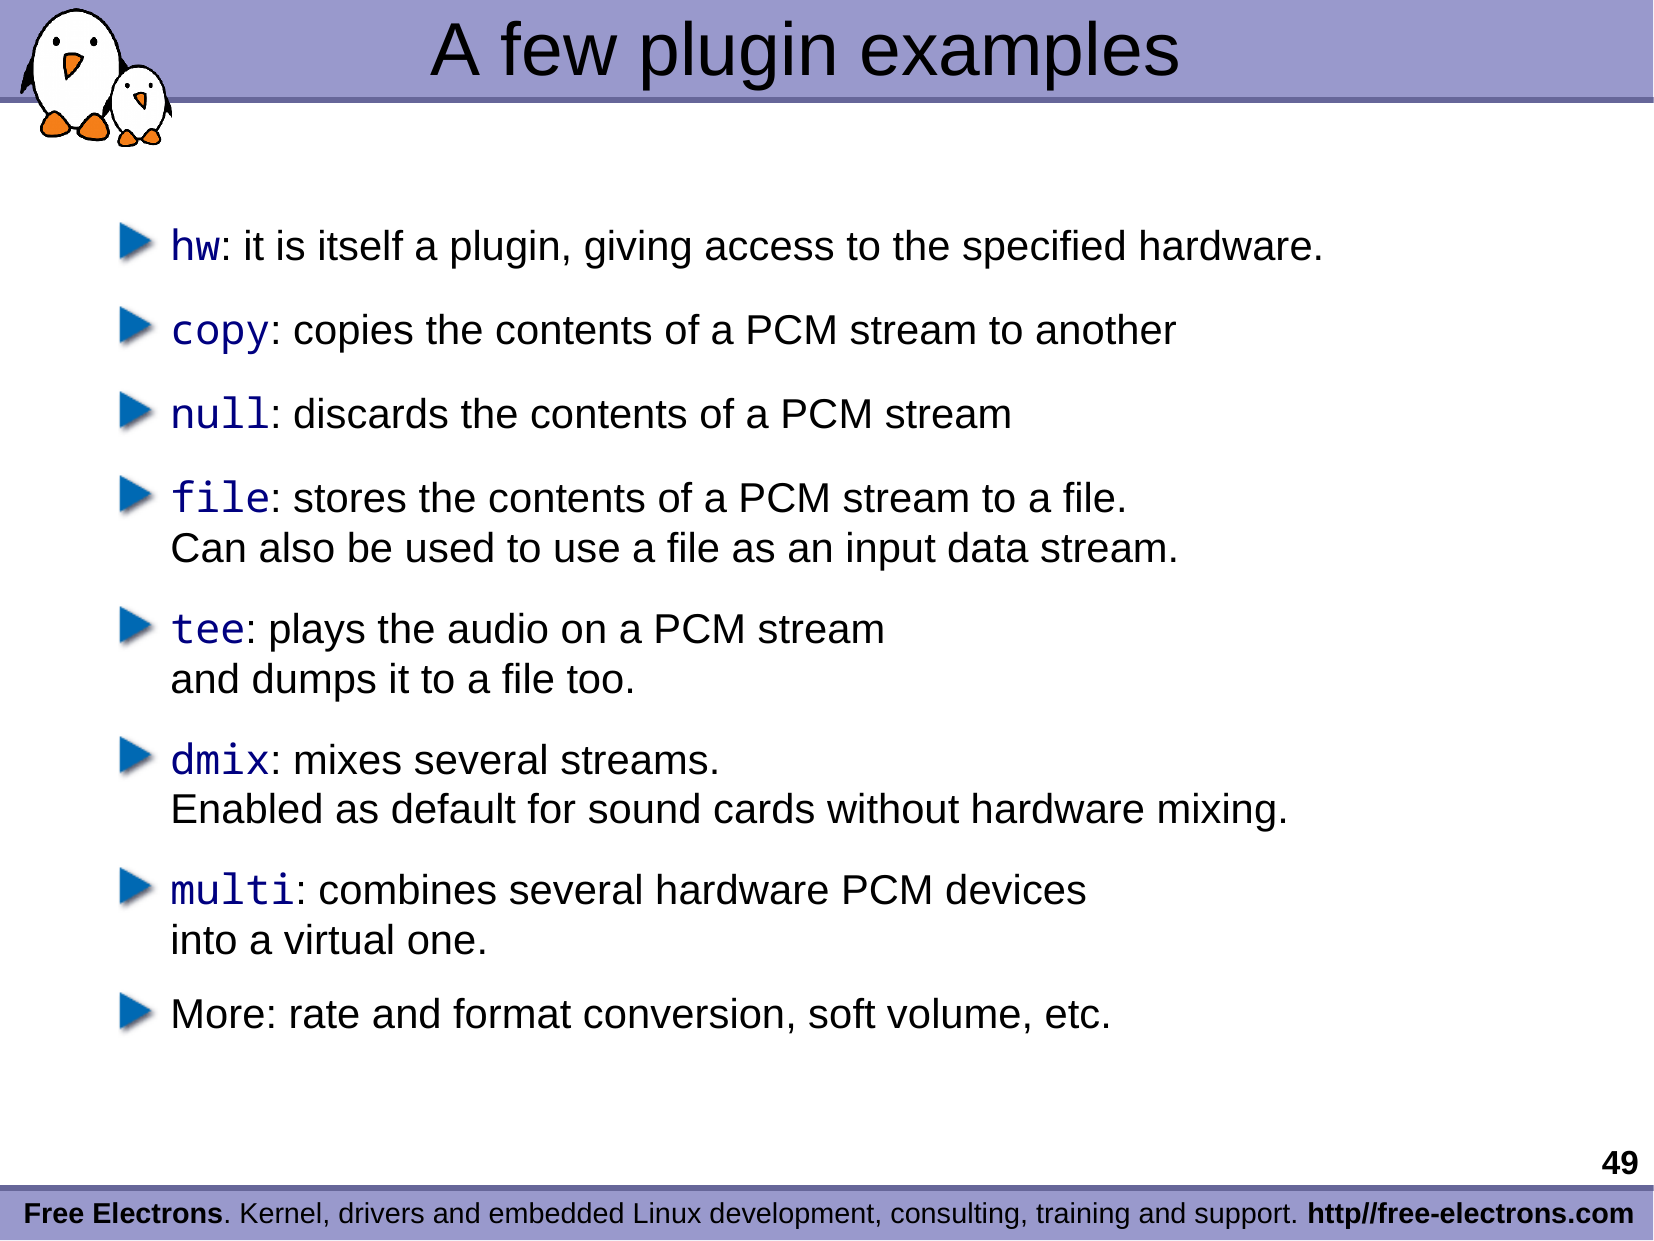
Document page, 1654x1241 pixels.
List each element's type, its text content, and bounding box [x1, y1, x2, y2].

title A few plugin examples [60, 0, 1551, 100]
picture [20, 8, 172, 147]
picture [117, 1035, 161, 1039]
list hw: it is itself a plugin, giving access to the specified hardware. copy: copies the contents of a PCM stream to another null: discards the contents of a PCM stream file: stores the contents of a PCM stream to a file. Can also be used to use a file as an input data stream. tee: plays the audio on a PCM stream and dumps it to a file too. dmix: mixes several streams. Enabled as default for sound cards without hardware mixing. multi: combines several hardware PCM devices into a virtual one. More: rate and format conversion, soft volume, etc. [99, 215, 1512, 1035]
